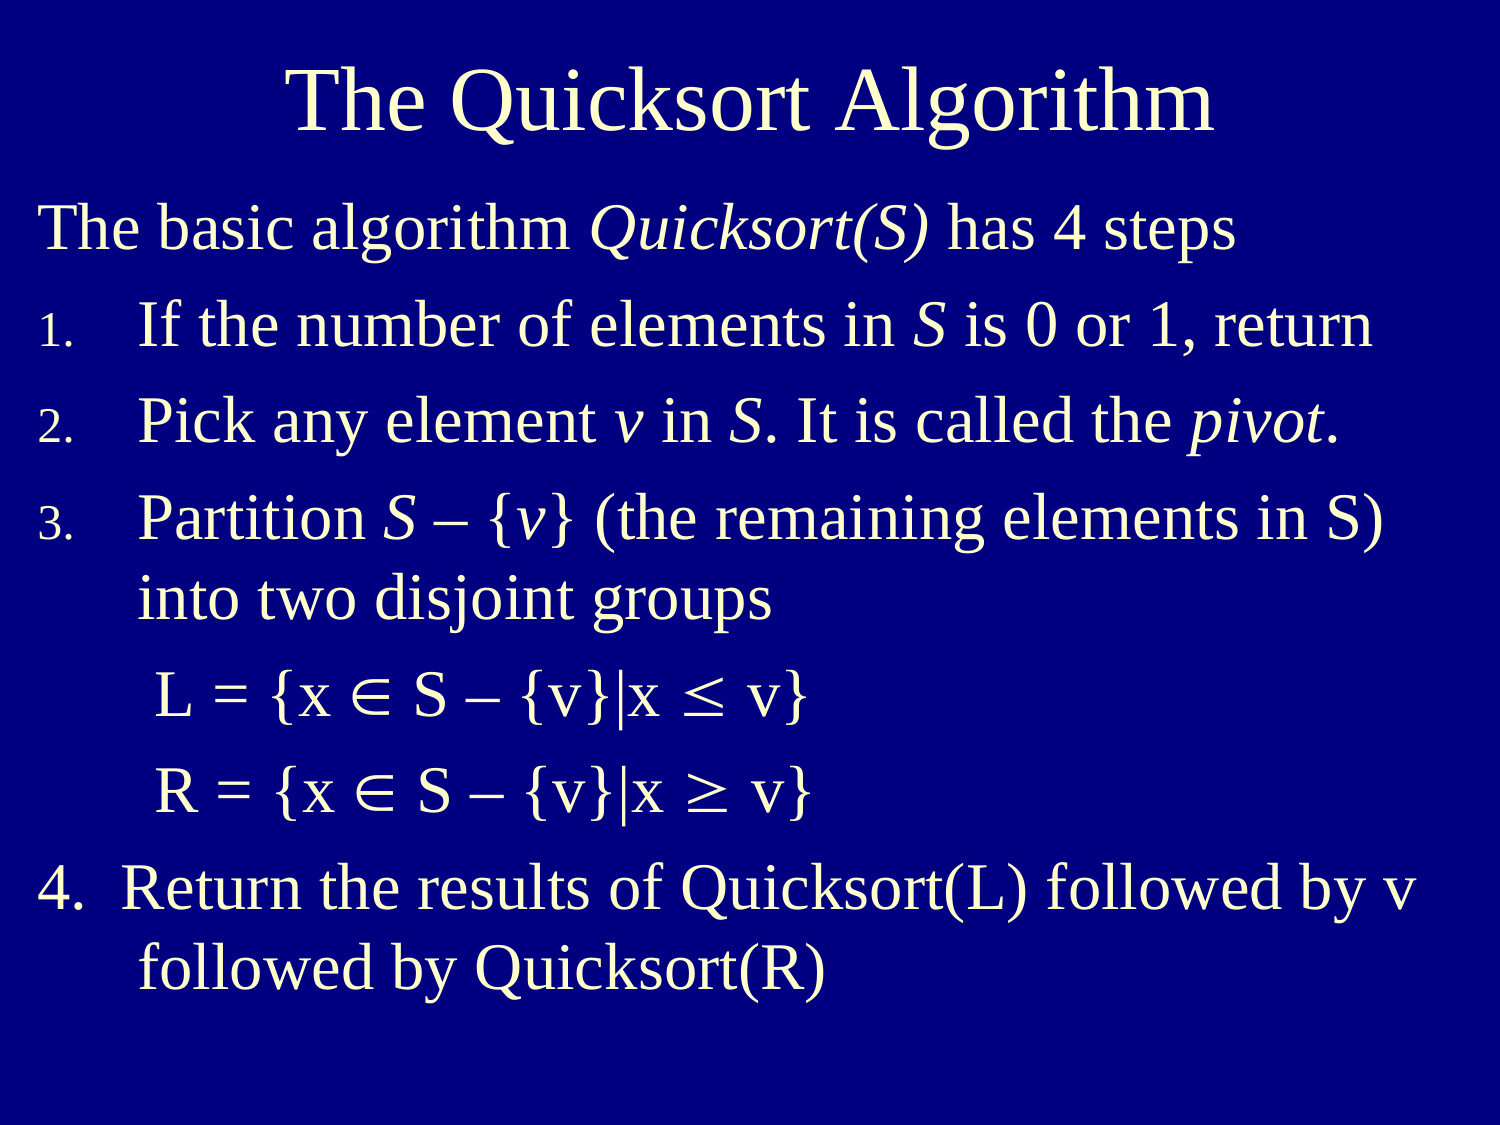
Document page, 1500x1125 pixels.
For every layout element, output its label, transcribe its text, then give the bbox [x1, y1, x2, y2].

list The basic algorithm Quicksort(S) has 4 steps If the number of elements in S is 0 or 1, return Pick any element v in S. It is called the pivot. Partition S – {v} (the remaining elements in S) into two disjoint groups L = {x  S – {v}|x  v} R = {x  S – {v}|x  v} 4. Return the results of Quicksort(L) followed by v followed by Quicksort(R) [22, 174, 1482, 1026]
title The Quicksort Algorithm [22, 31, 1480, 157]
